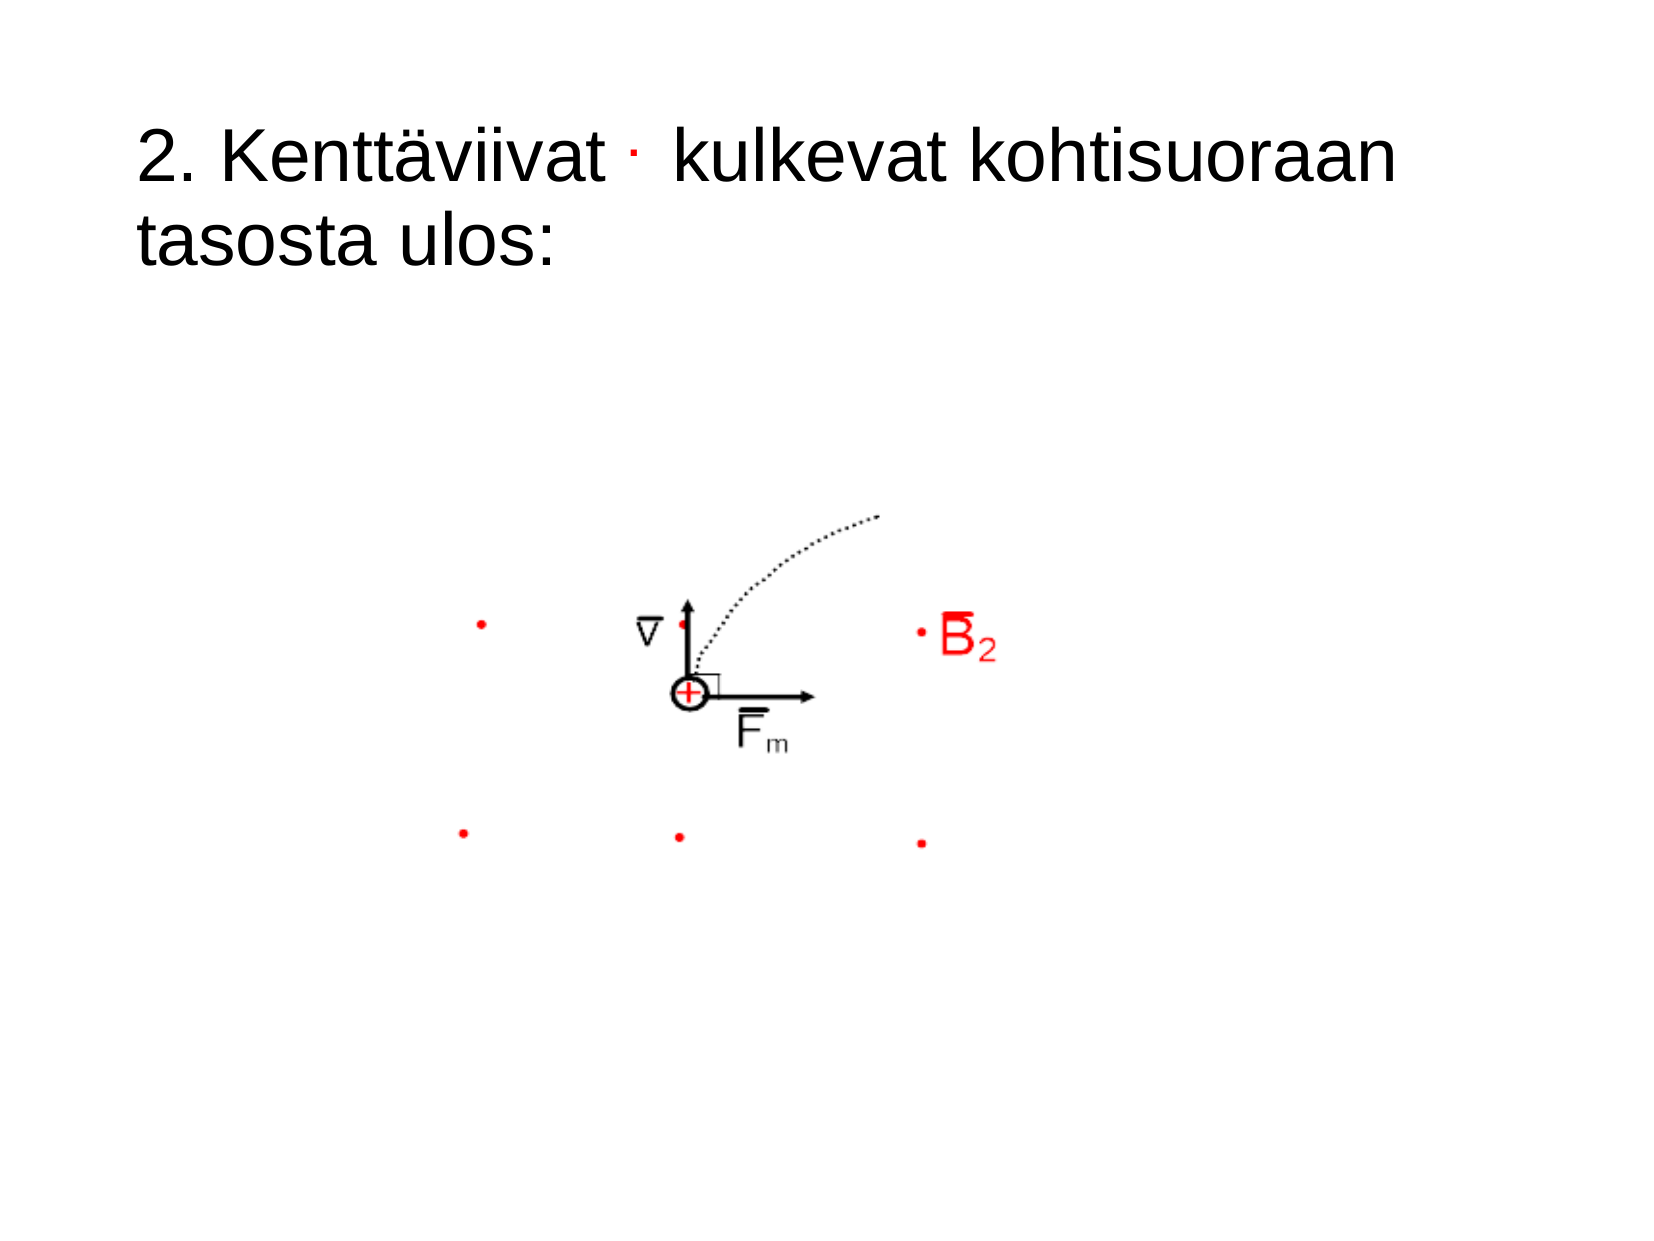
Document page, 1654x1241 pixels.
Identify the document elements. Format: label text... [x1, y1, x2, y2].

picture [389, 440, 1080, 910]
text_box 2. Kenttäviivat . kulkevat kohtisuoraan tasosta ulos: [121, 106, 1548, 458]
